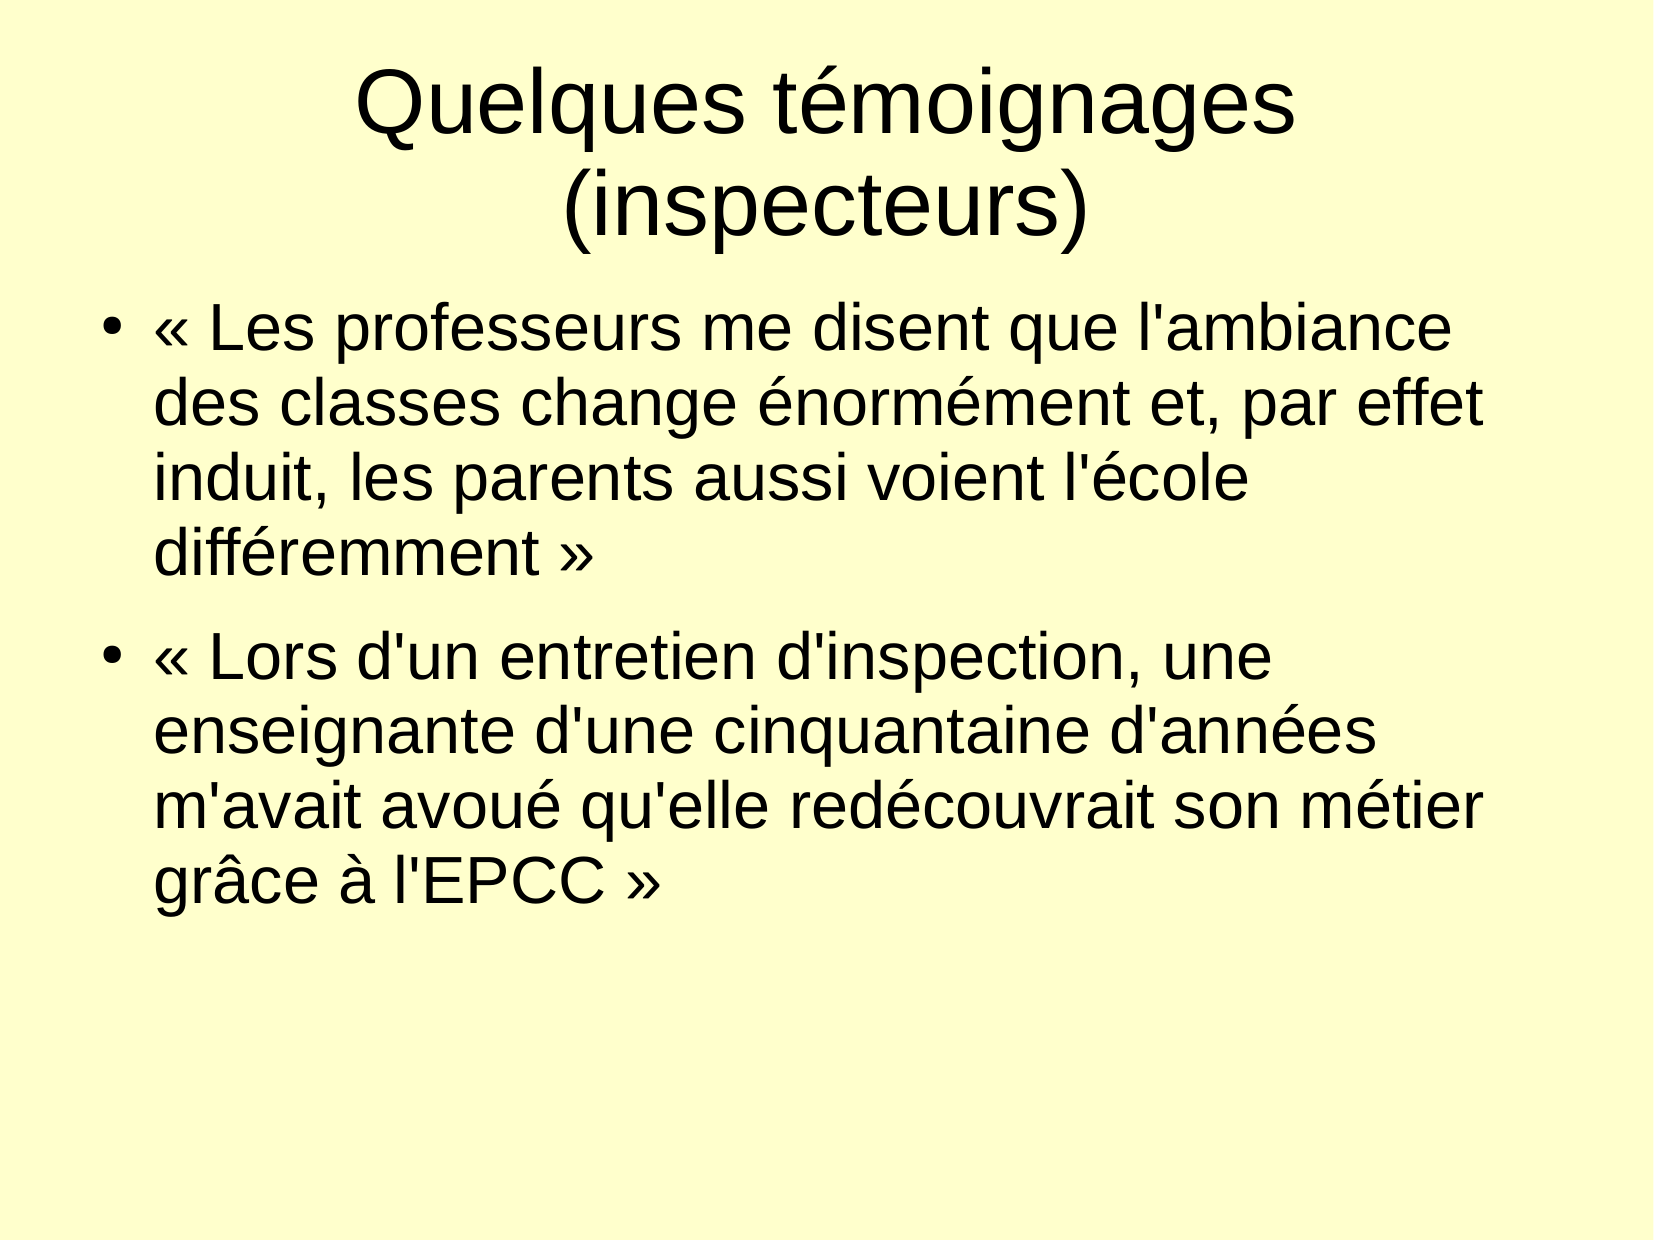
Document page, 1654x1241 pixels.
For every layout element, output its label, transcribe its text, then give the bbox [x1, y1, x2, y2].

list « Les professeurs me disent que l'ambiance des classes change énormément et, par effet induit, les parents aussi voient l'école différemment » « Lors d'un entretien d'inspection, une enseignante d'une cinquantaine d'années m'avait avoué qu'elle redécouvrait son métier grâce à l'EPCC » [82, 290, 1571, 1010]
title Quelques témoignages (inspecteurs) [82, 49, 1571, 257]
